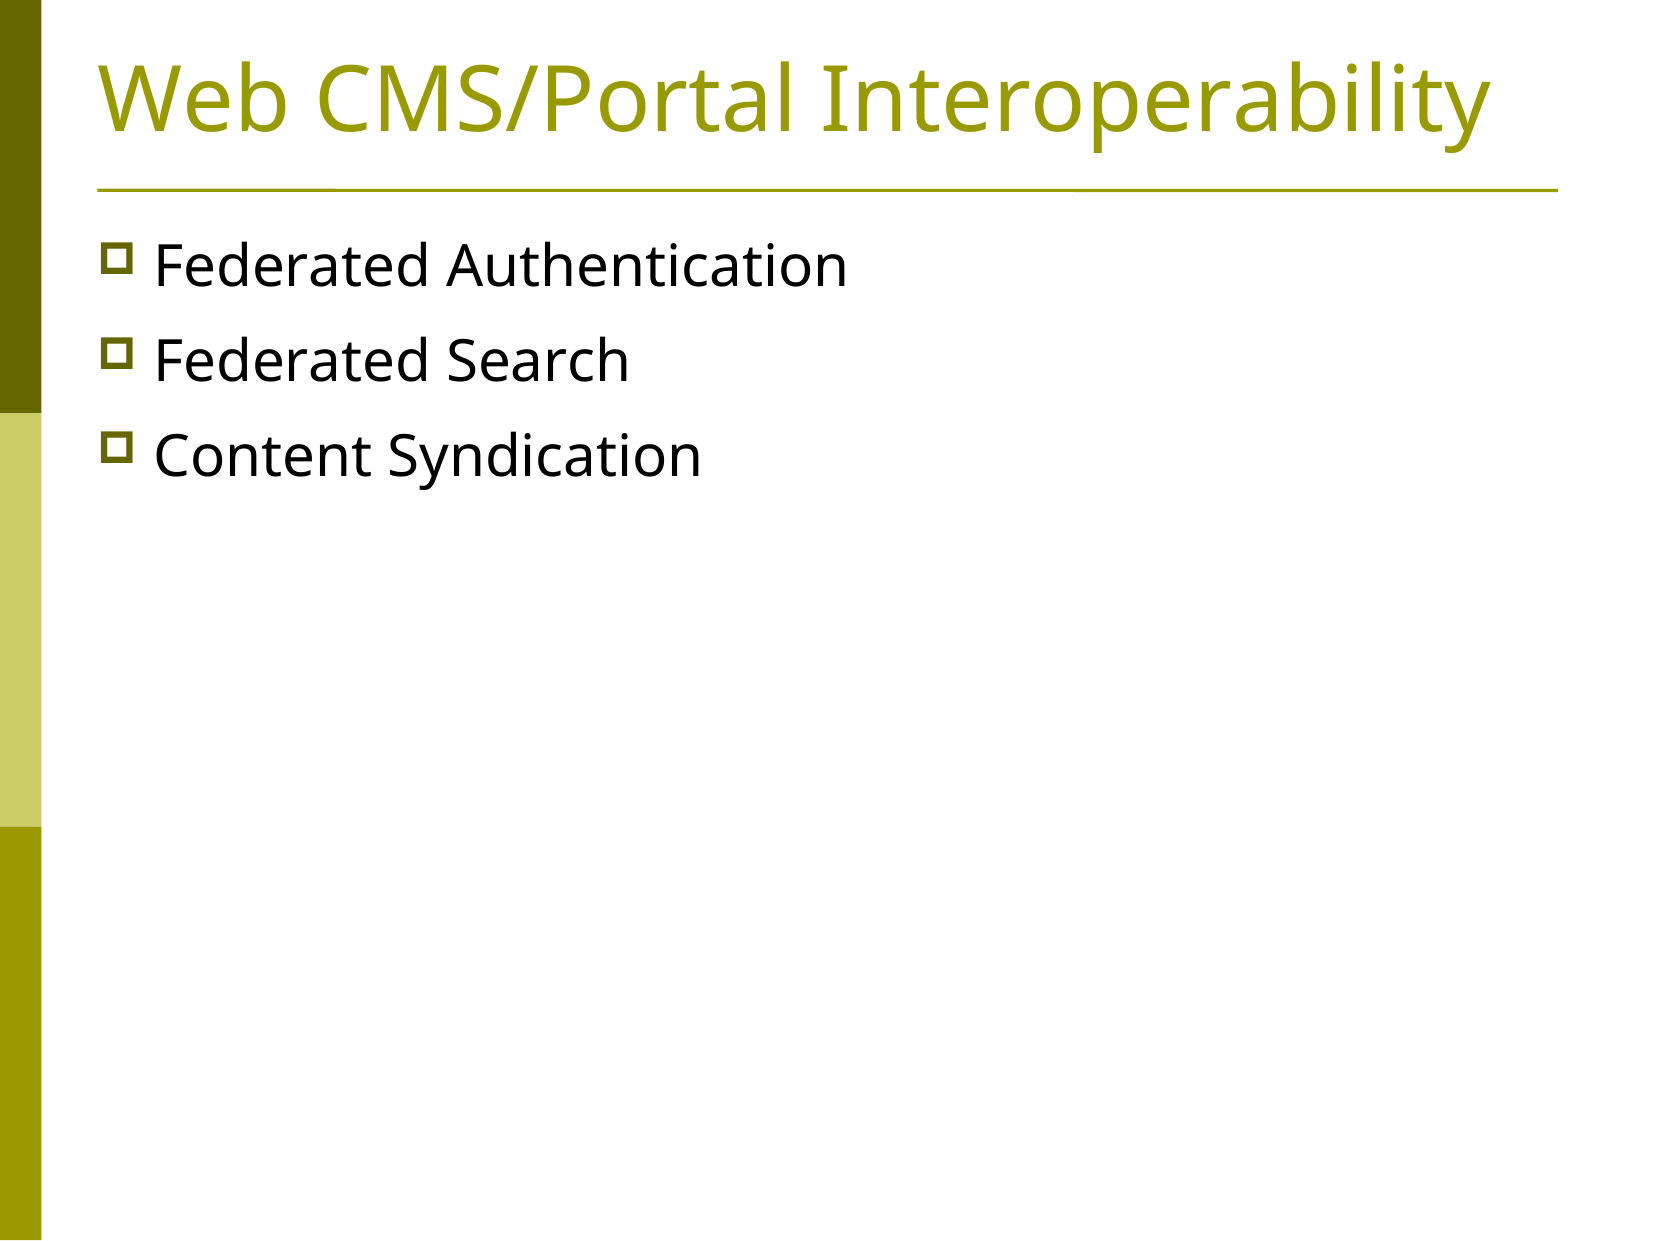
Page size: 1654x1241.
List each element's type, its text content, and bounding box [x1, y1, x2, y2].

title Web CMS/Portal Interoperability [82, 0, 1571, 164]
list Federated Authentication Federated Search Content Syndication [82, 216, 1571, 1109]
